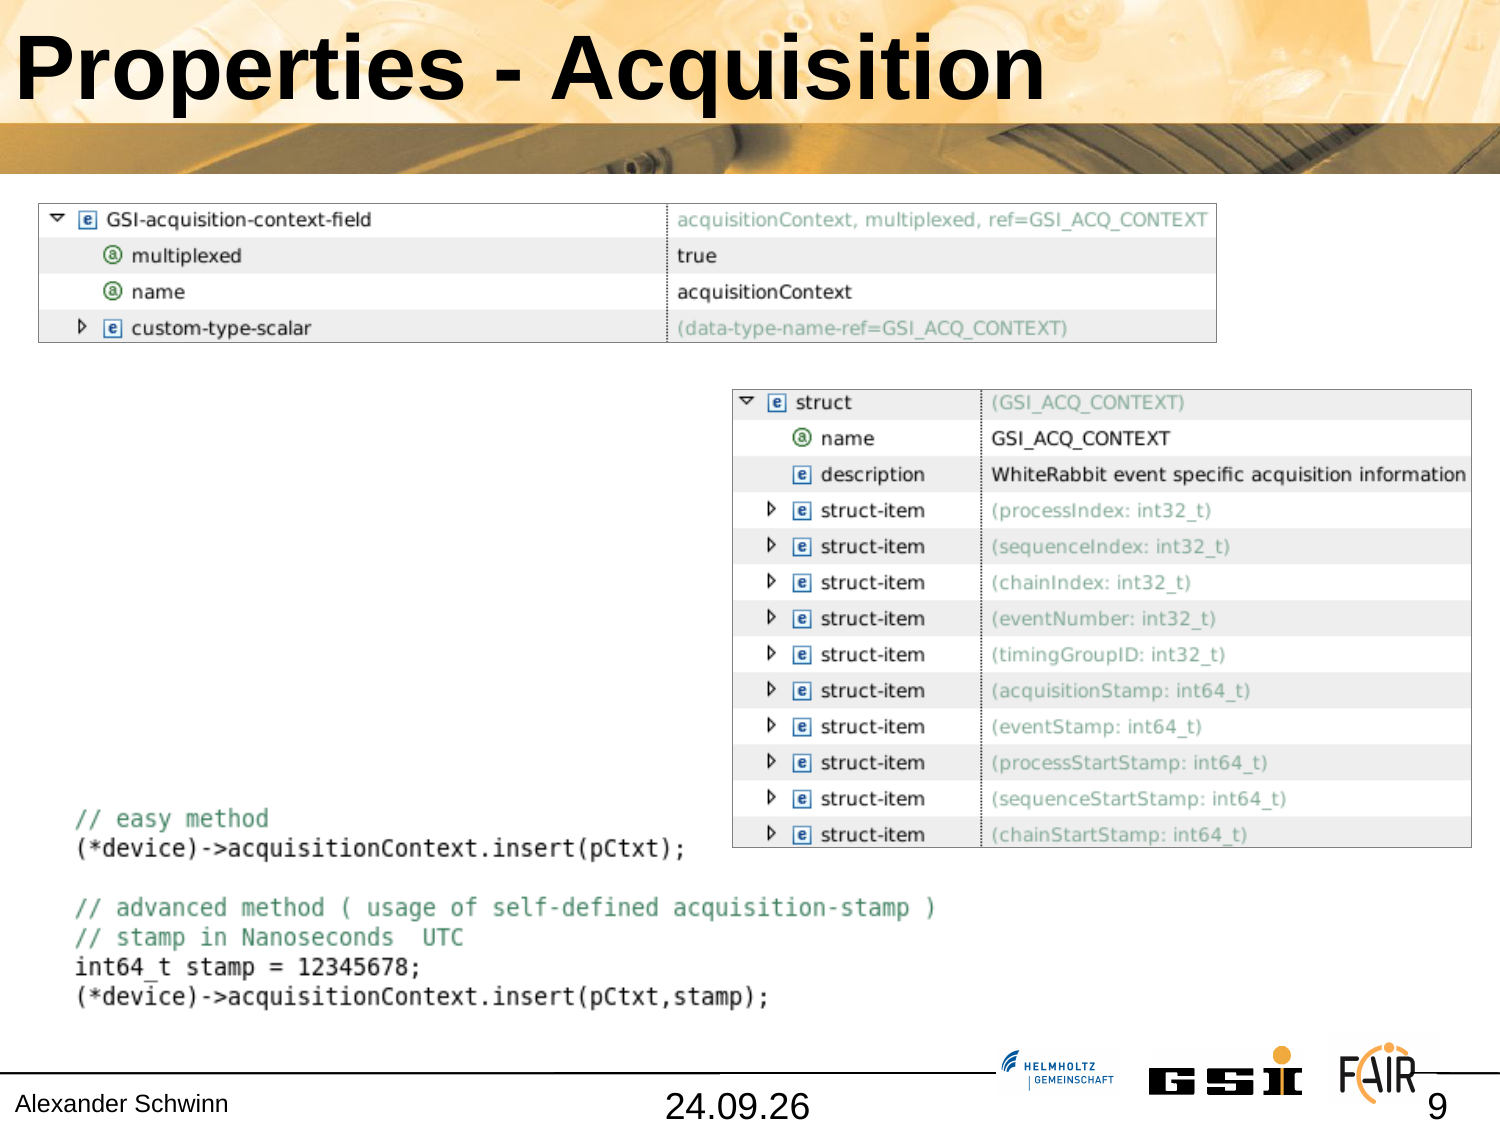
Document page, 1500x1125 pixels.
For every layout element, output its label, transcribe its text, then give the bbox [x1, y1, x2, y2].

picture [1149, 1046, 1302, 1095]
picture [38, 203, 1217, 343]
picture [0, 126, 1500, 175]
picture [59, 389, 1472, 1028]
picture [996, 1046, 1121, 1095]
picture [1432, 1096, 1439, 1106]
picture [1328, 1034, 1439, 1106]
title Properties - Acquisition [0, 0, 1500, 126]
